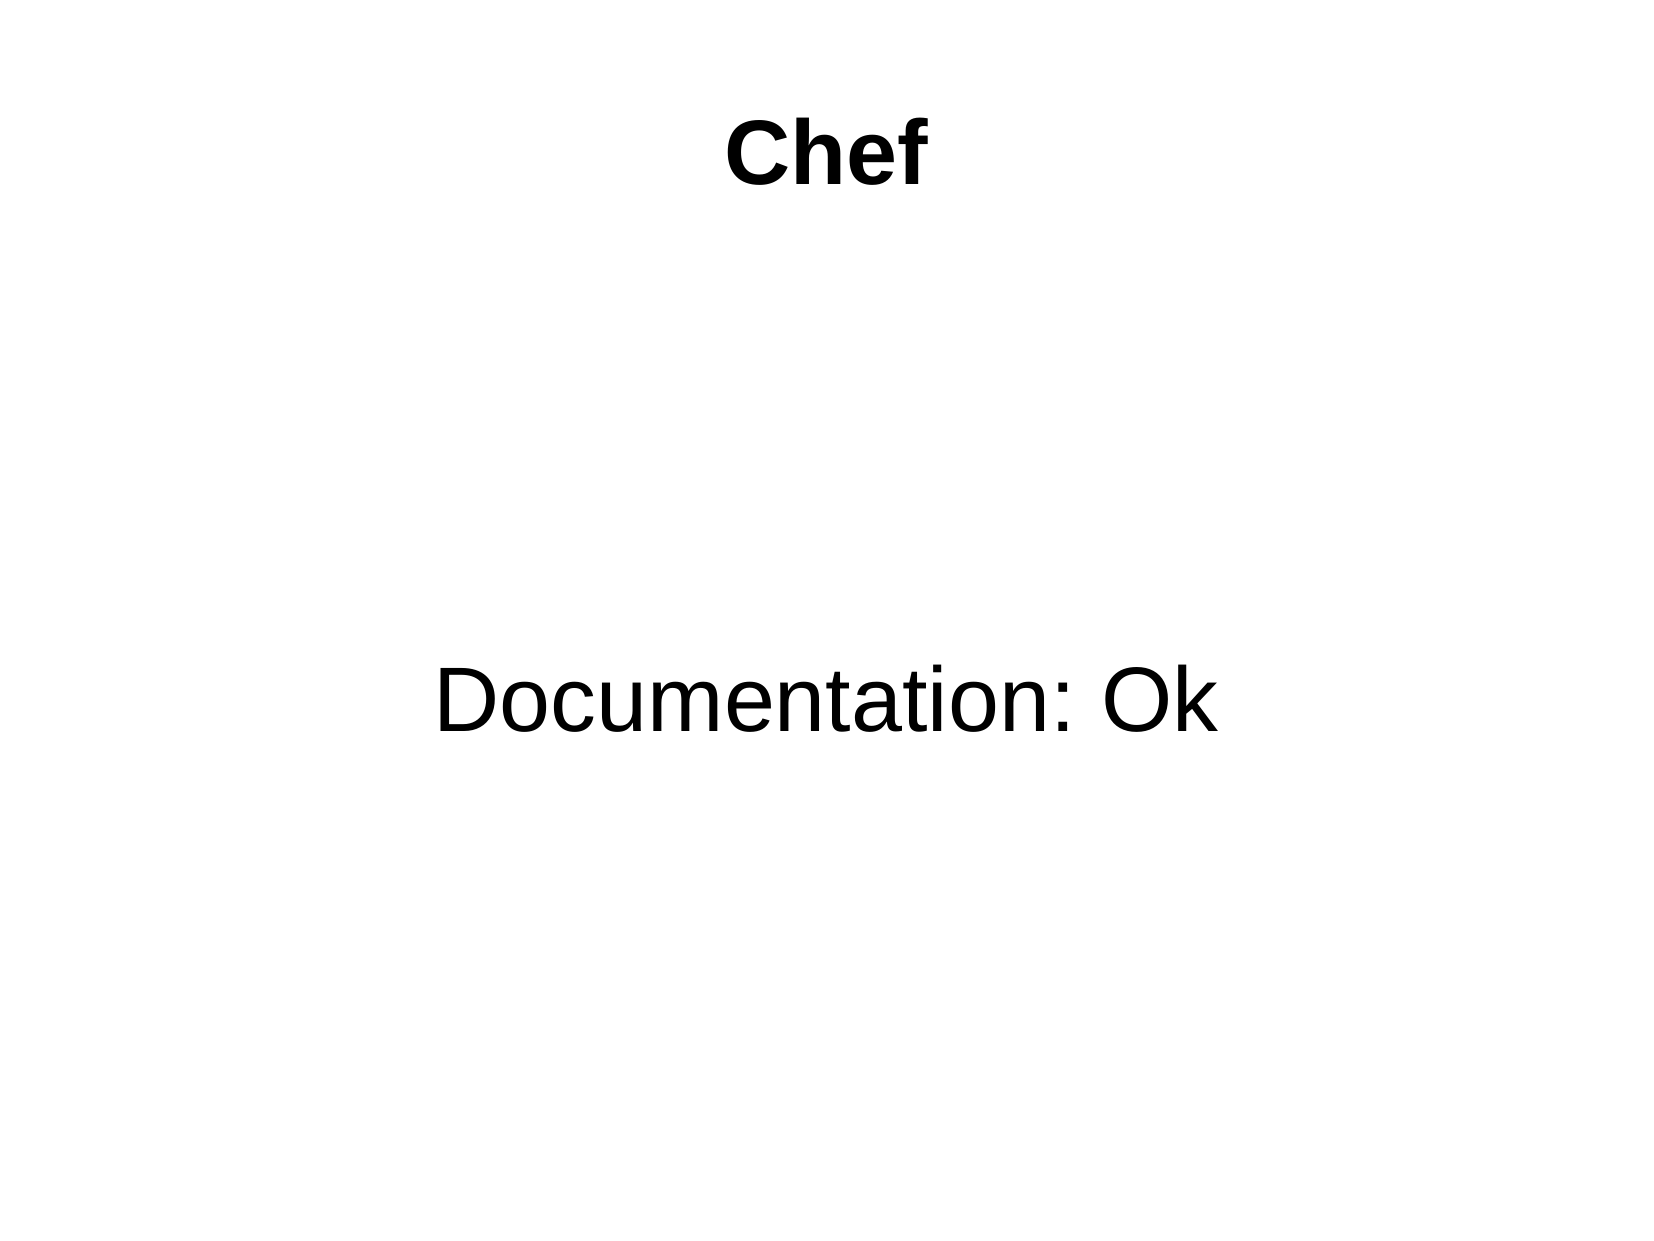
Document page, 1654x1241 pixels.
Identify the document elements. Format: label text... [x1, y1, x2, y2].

title Chef [82, 49, 1571, 257]
subtitle Documentation: Ok [82, 290, 1571, 1109]
